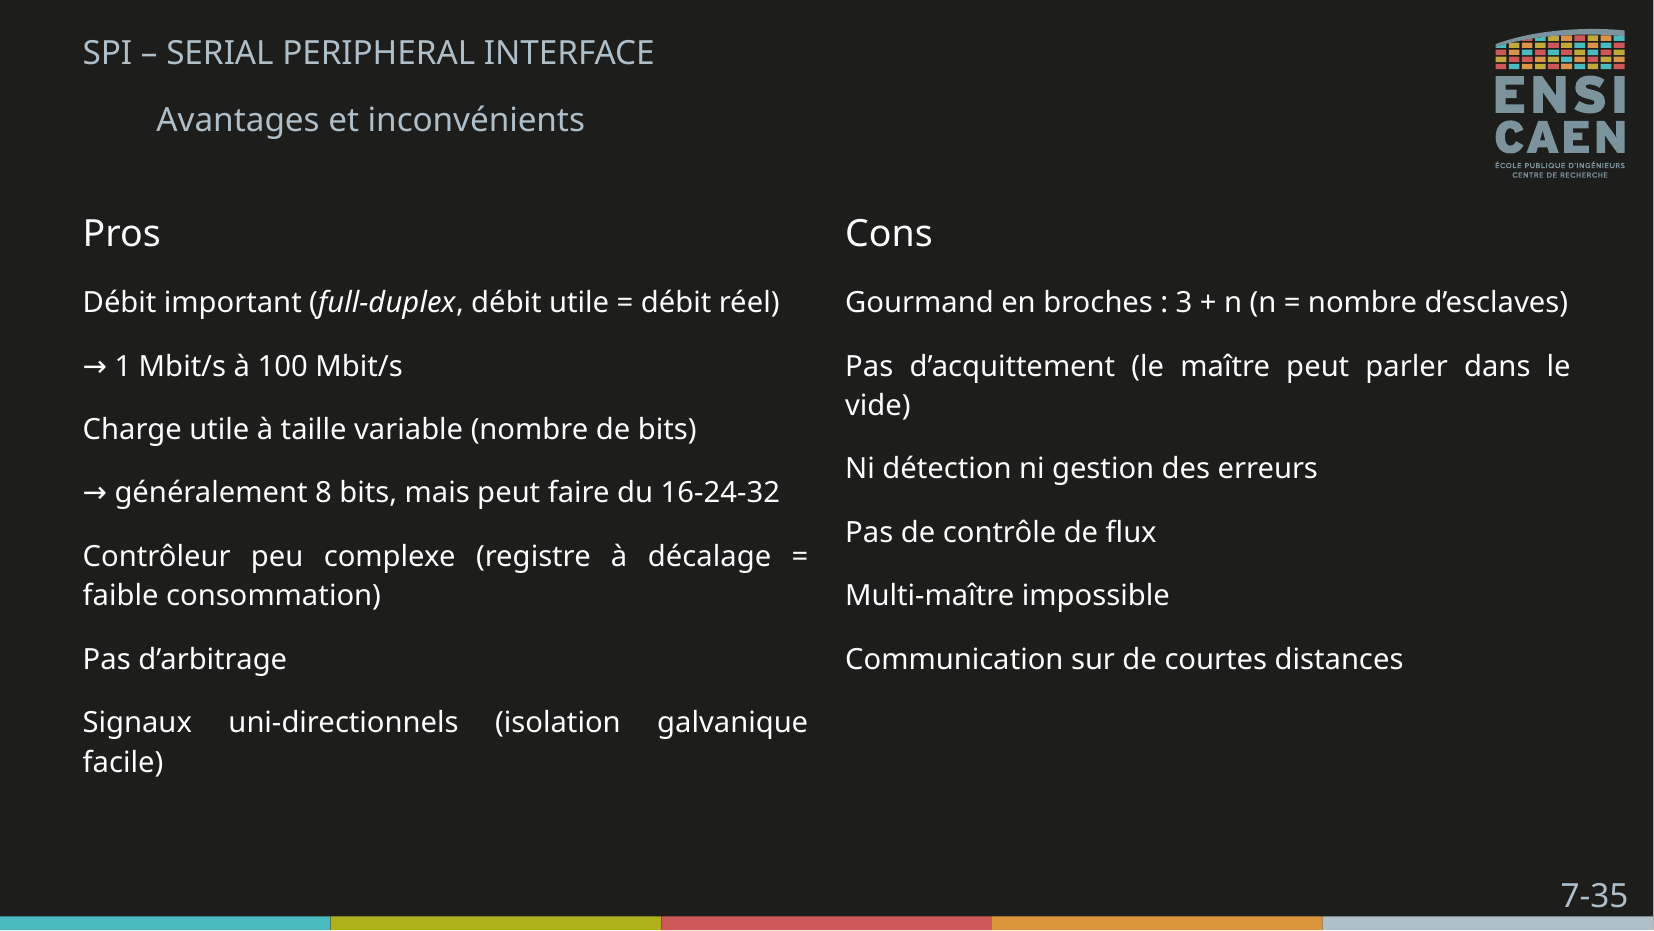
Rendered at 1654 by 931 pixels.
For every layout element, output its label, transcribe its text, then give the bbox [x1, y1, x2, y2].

list Cons Gourmand en broches : 3 + n (n = nombre d’esclaves) Pas d’acquittement (le maître peut parler dans le vide) Ni détection ni gestion des erreurs Pas de contrôle de flux Multi-maître impossible Communication sur de courtes distances [845, 206, 1572, 916]
list Pros Débit important (full-duplex, débit utile = débit réel) → 1 Mbit/s à 100 Mbit/s Charge utile à taille variable (nombre de bits) → généralement 8 bits, mais peut faire du 16-24-32 Contrôleur peu complexe (registre à décalage = faible consommation) Pas d’arbitrage Signaux uni-directionnels (isolation galvanique facile) [82, 206, 809, 916]
title SPI – SERIAL PERIPHERAL INTERFACE Avantages et inconvénients [82, 0, 1467, 148]
